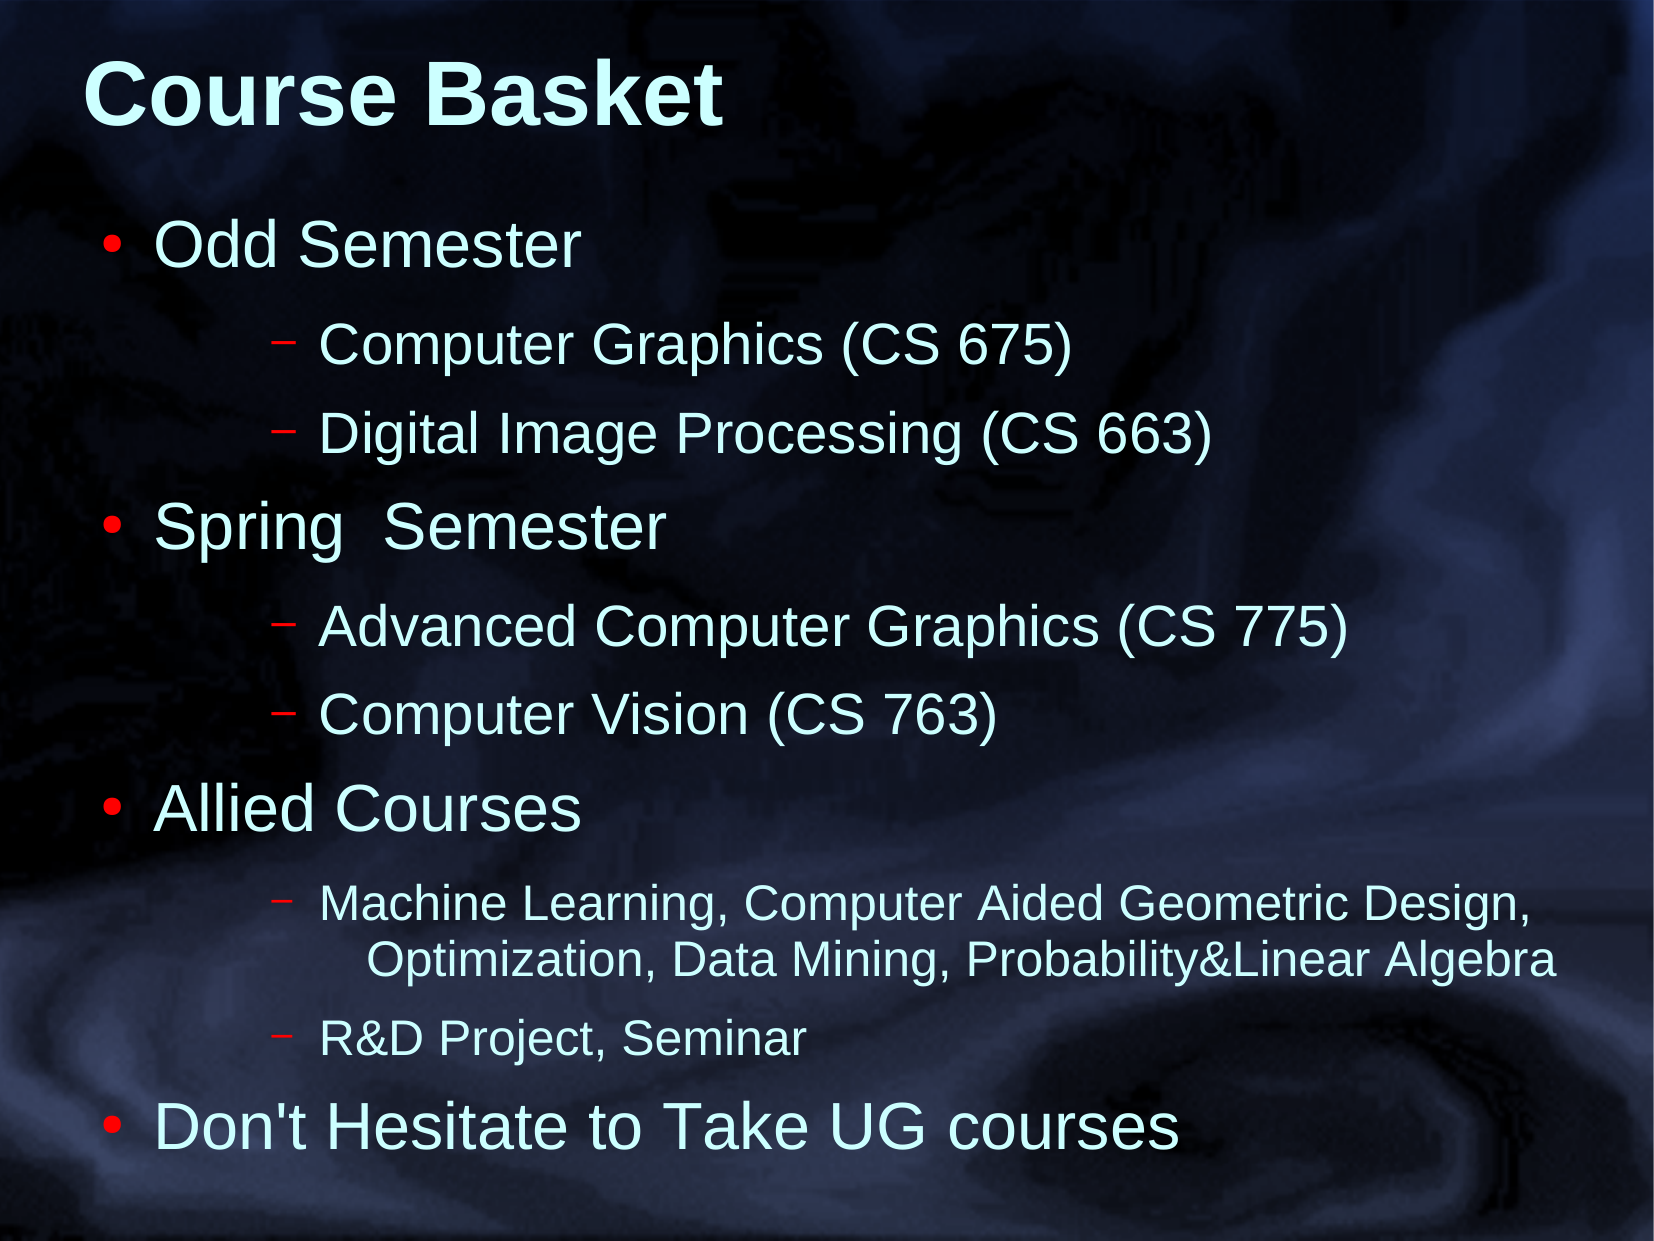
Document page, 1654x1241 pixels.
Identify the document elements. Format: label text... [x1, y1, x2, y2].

picture [0, 0, 1654, 1241]
list Odd Semester Computer Graphics (CS 675) Digital Image Processing (CS 663) Spring Semester Advanced Computer Graphics (CS 775) Computer Vision (CS 763) Allied Courses Machine Learning, Computer Aided Geometric Design, Optimization, Data Mining, Probability&Linear Algebra R&D Project, Seminar Don't Hesitate to Take UG courses [82, 207, 1571, 1165]
title Course Basket [82, 0, 1571, 191]
